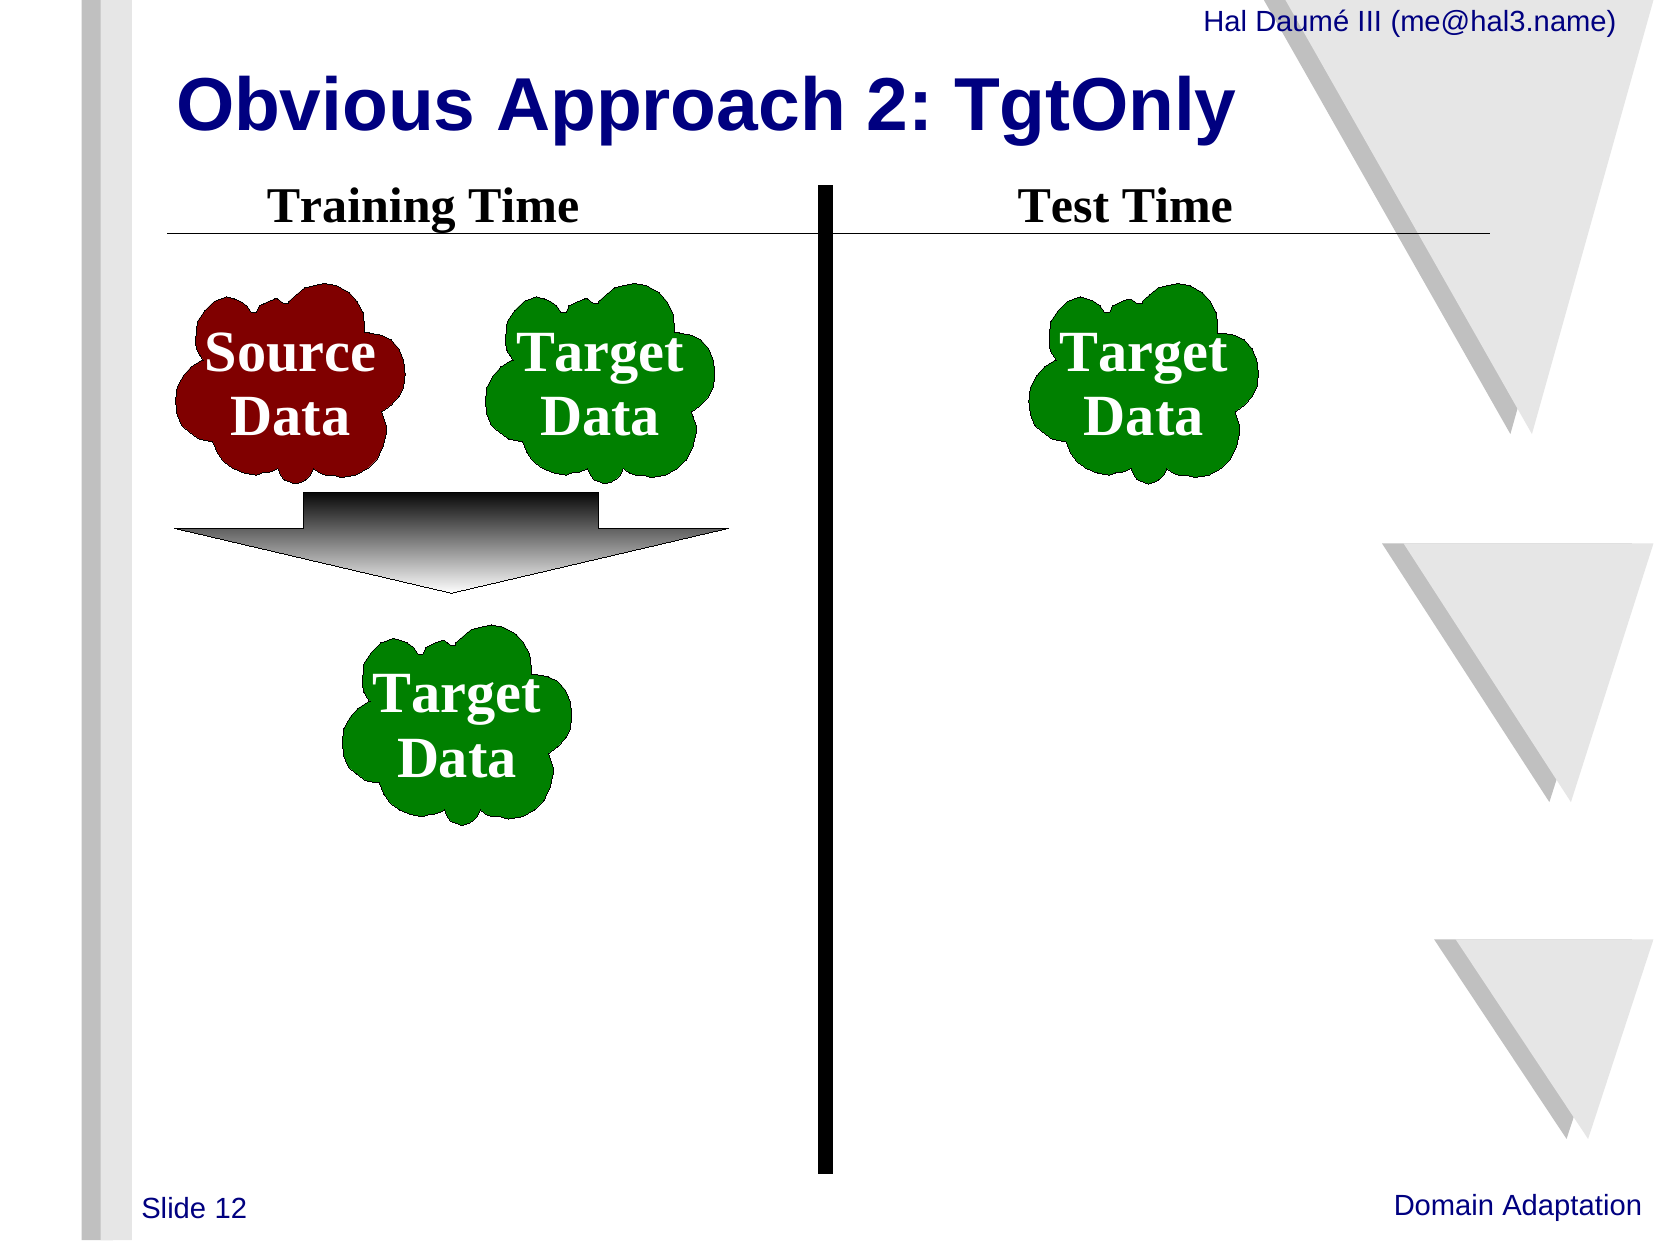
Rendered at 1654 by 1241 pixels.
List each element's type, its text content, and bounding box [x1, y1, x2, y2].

text_box Target Data [342, 624, 572, 826]
text_box Target Data [1028, 283, 1259, 485]
text_box Test Time [1017, 178, 1229, 233]
text_box Target Data [485, 283, 715, 484]
title Obvious Approach 2: TgtOnly [176, 44, 1509, 166]
text_box Source Data [175, 283, 406, 484]
text_box Training Time [266, 178, 574, 233]
text_box [174, 492, 729, 594]
